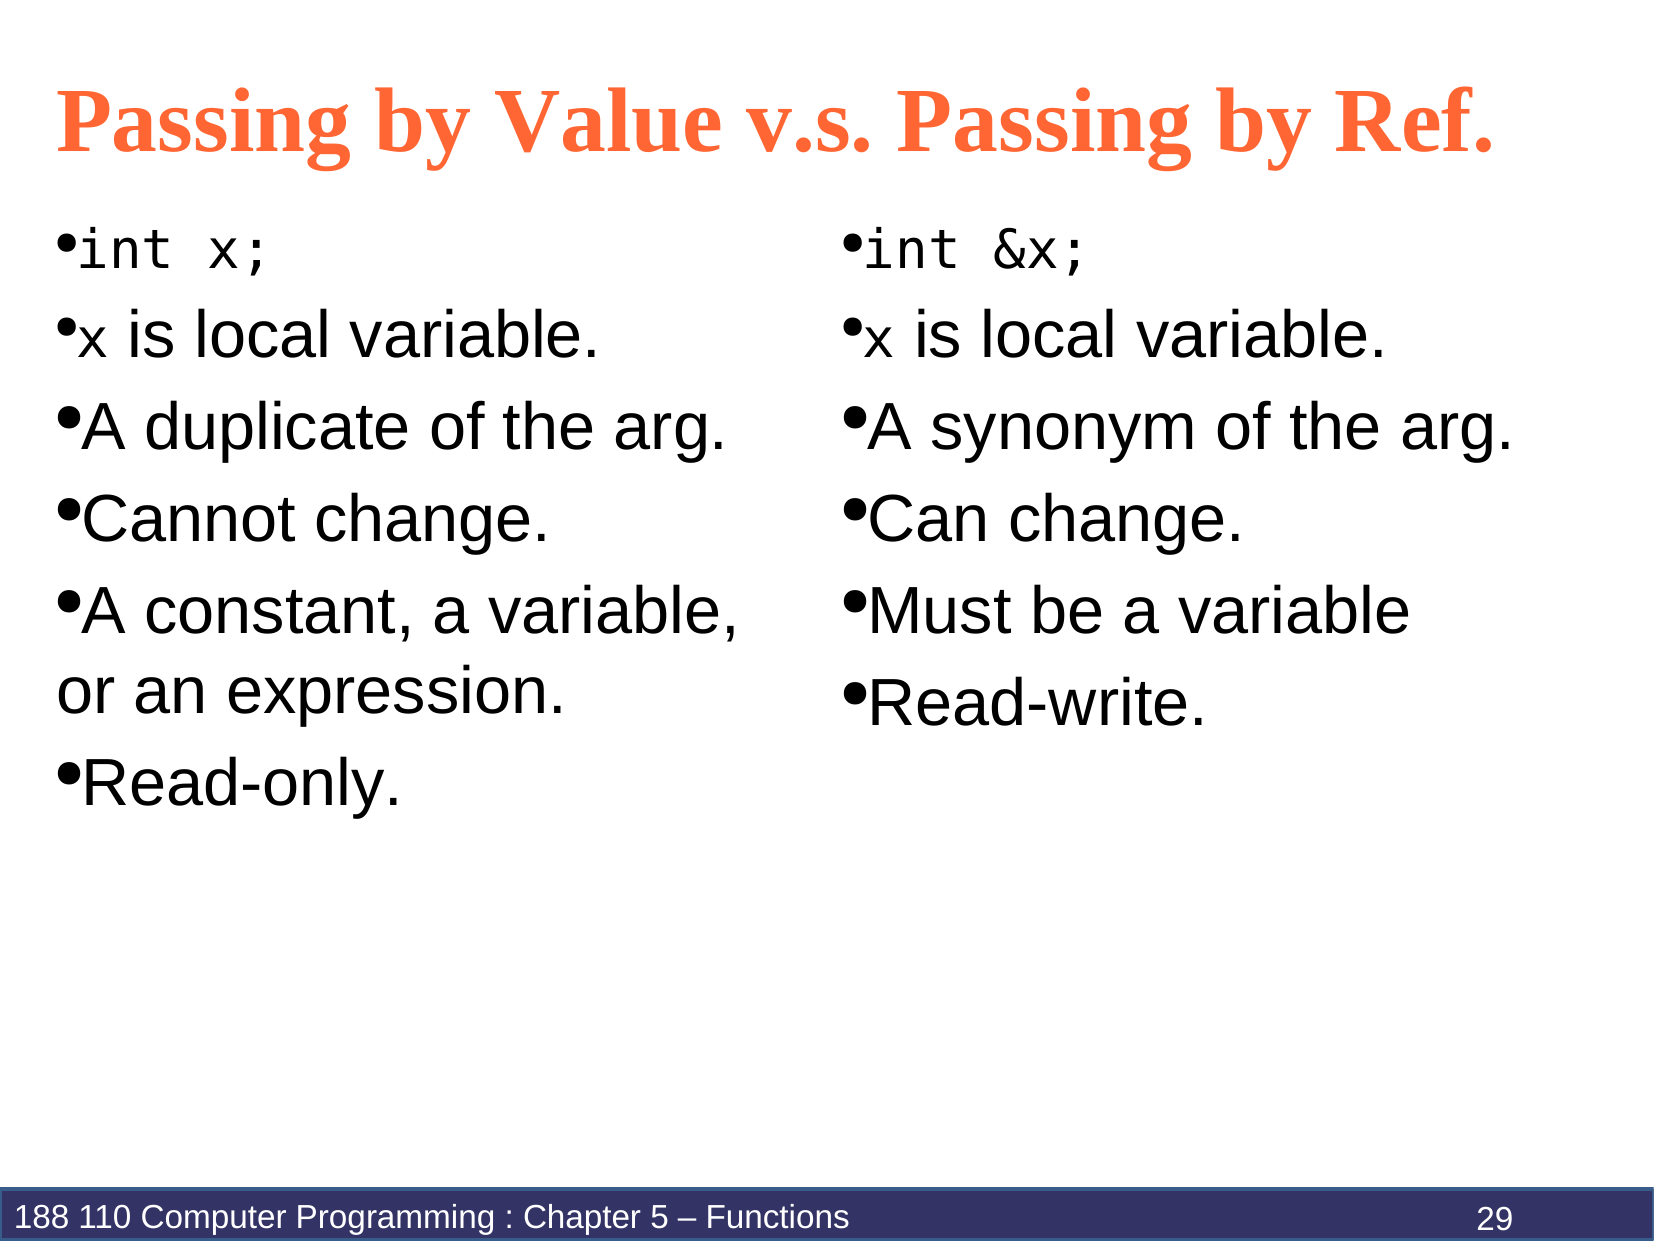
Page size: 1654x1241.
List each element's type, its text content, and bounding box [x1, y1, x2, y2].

list int &x; x is local variable. A synonym of the arg. Can change. Must be a variable Read-write. [842, 214, 1592, 1122]
title Passing by Value v.s. Passing by Ref. [55, 46, 1591, 182]
list int x; x is local variable. A duplicate of the arg. Cannot change. A constant, a variable, or an expression. Read-only. [56, 214, 805, 1122]
